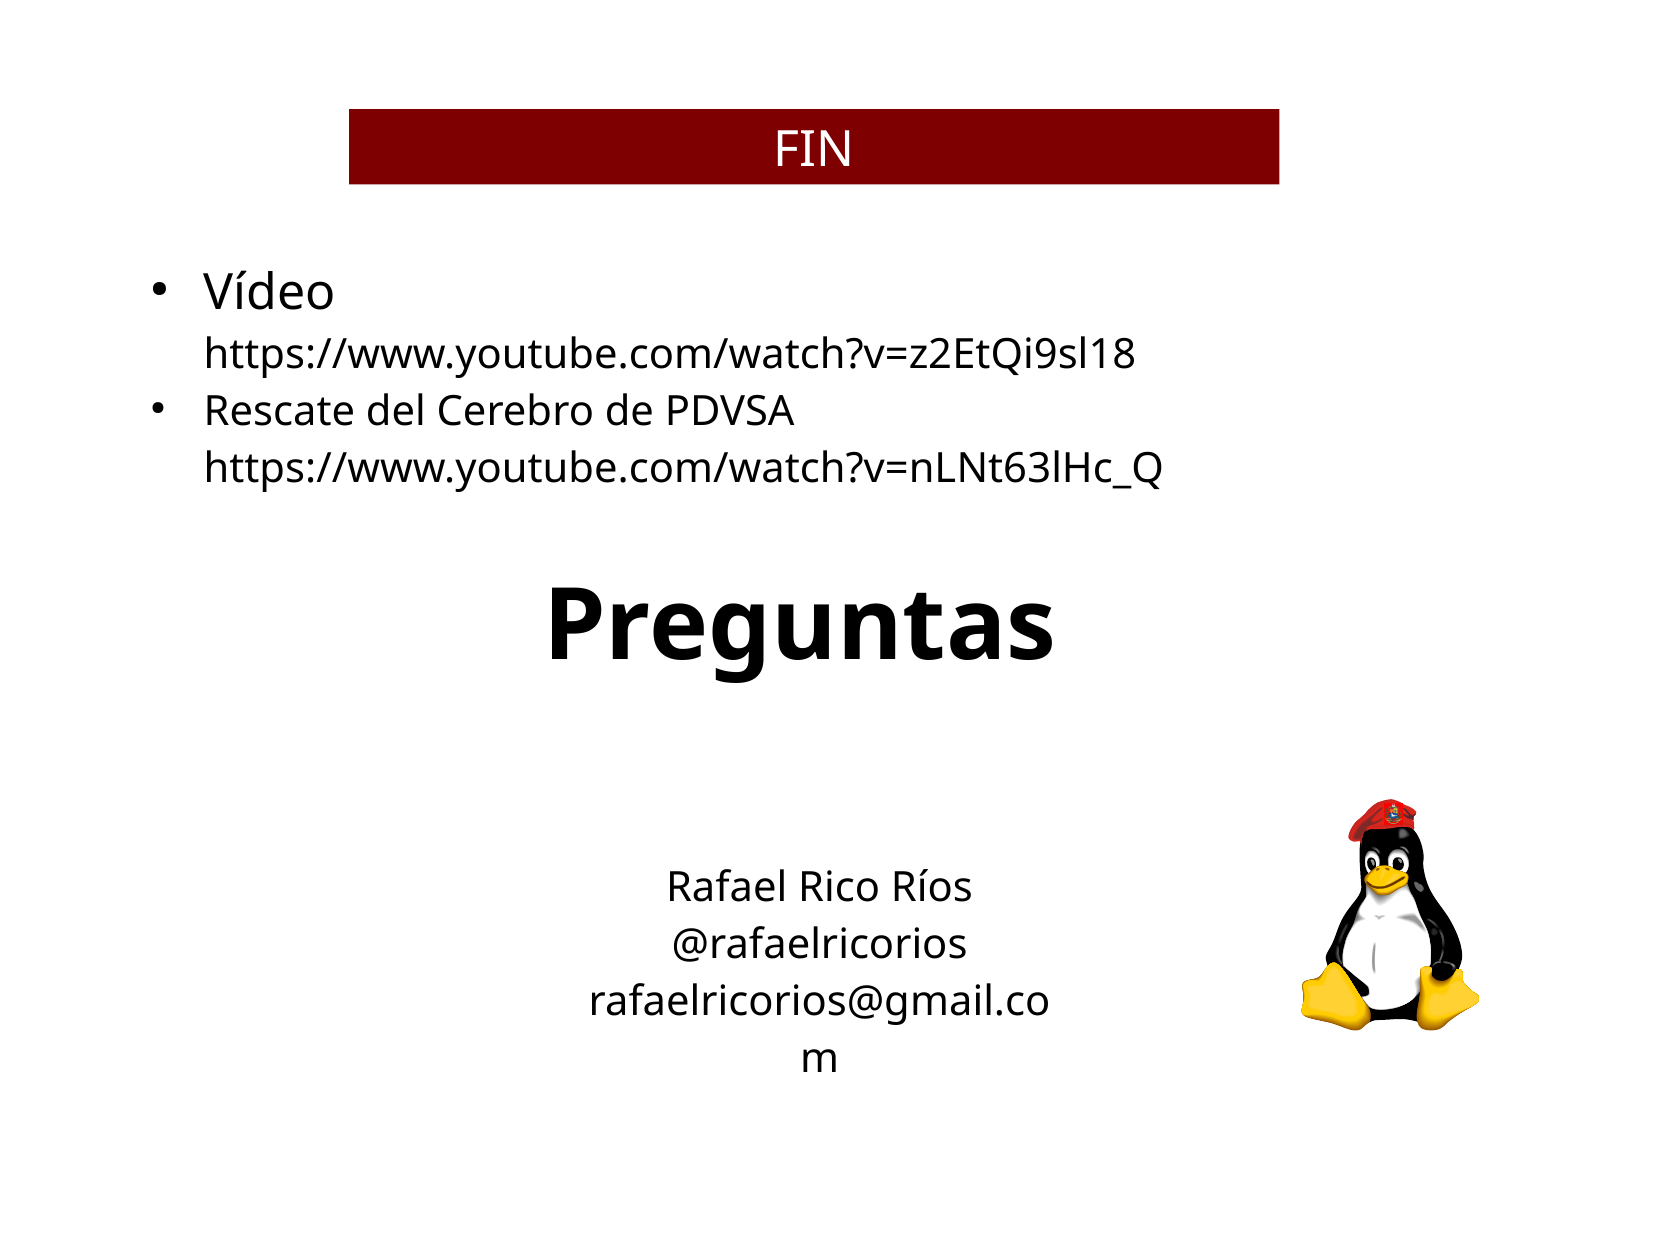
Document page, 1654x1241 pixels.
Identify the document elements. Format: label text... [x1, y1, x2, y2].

text_box FIN [349, 109, 1280, 185]
list Vídeo https://www.youtube.com/watch?v=z2EtQi9sl18 Rescate del Cerebro de PDVSA https://www.youtube.com/watch?v=nLNt63lHc_Q Preguntas [118, 248, 1412, 1067]
text_box Rafael Rico Ríos @rafaelricorios rafaelricorios@gmail.com [573, 849, 1066, 1004]
picture [1301, 799, 1479, 1031]
